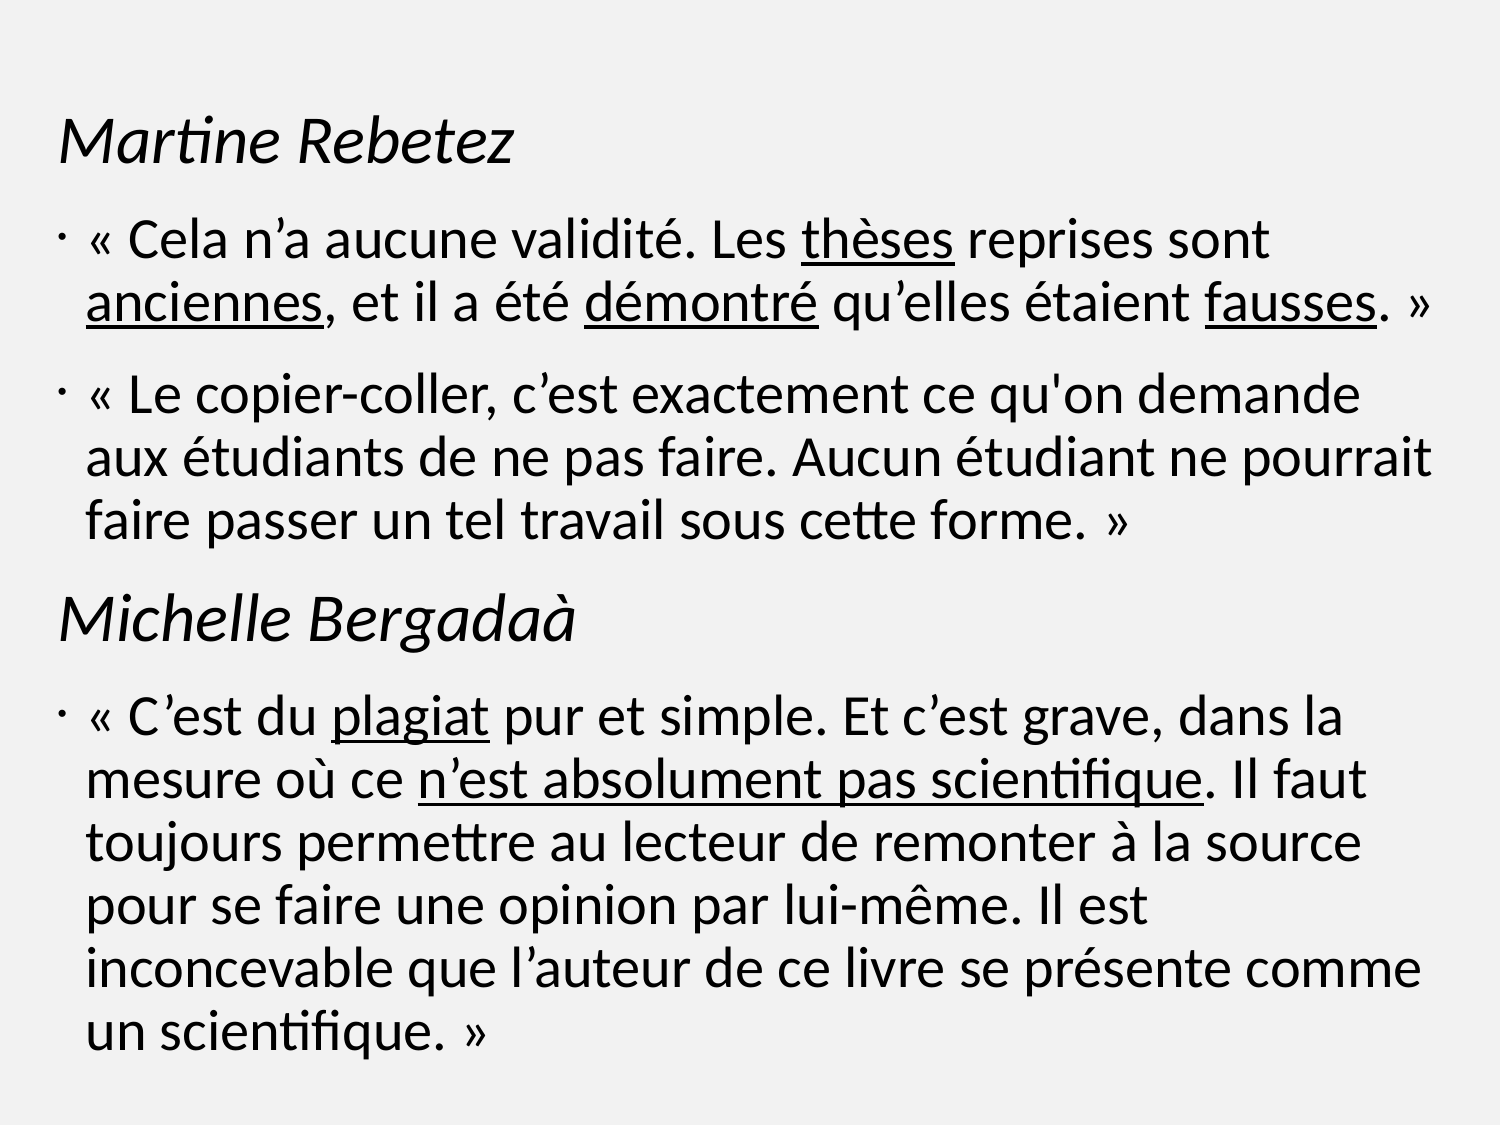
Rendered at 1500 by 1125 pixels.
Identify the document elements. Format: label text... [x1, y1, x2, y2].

list Martine Rebetez « Cela n’a aucune validité. Les thèses reprises sont anciennes, et il a été démontré qu’elles étaient fausses. » « Le copier-coller, c’est exactement ce qu'on demande aux étudiants de ne pas faire. Aucun étudiant ne pourrait faire passer un tel travail sous cette forme. » Michelle Bergadaà « C’est du plagiat pur et simple. Et c’est grave, dans la mesure où ce n’est absolument pas scientifique. Il faut toujours permettre au lecteur de remonter à la source pour se faire une opinion par lui-même. Il est inconcevable que l’auteur de ce livre se présente comme un scientifique. » [42, 96, 1464, 953]
